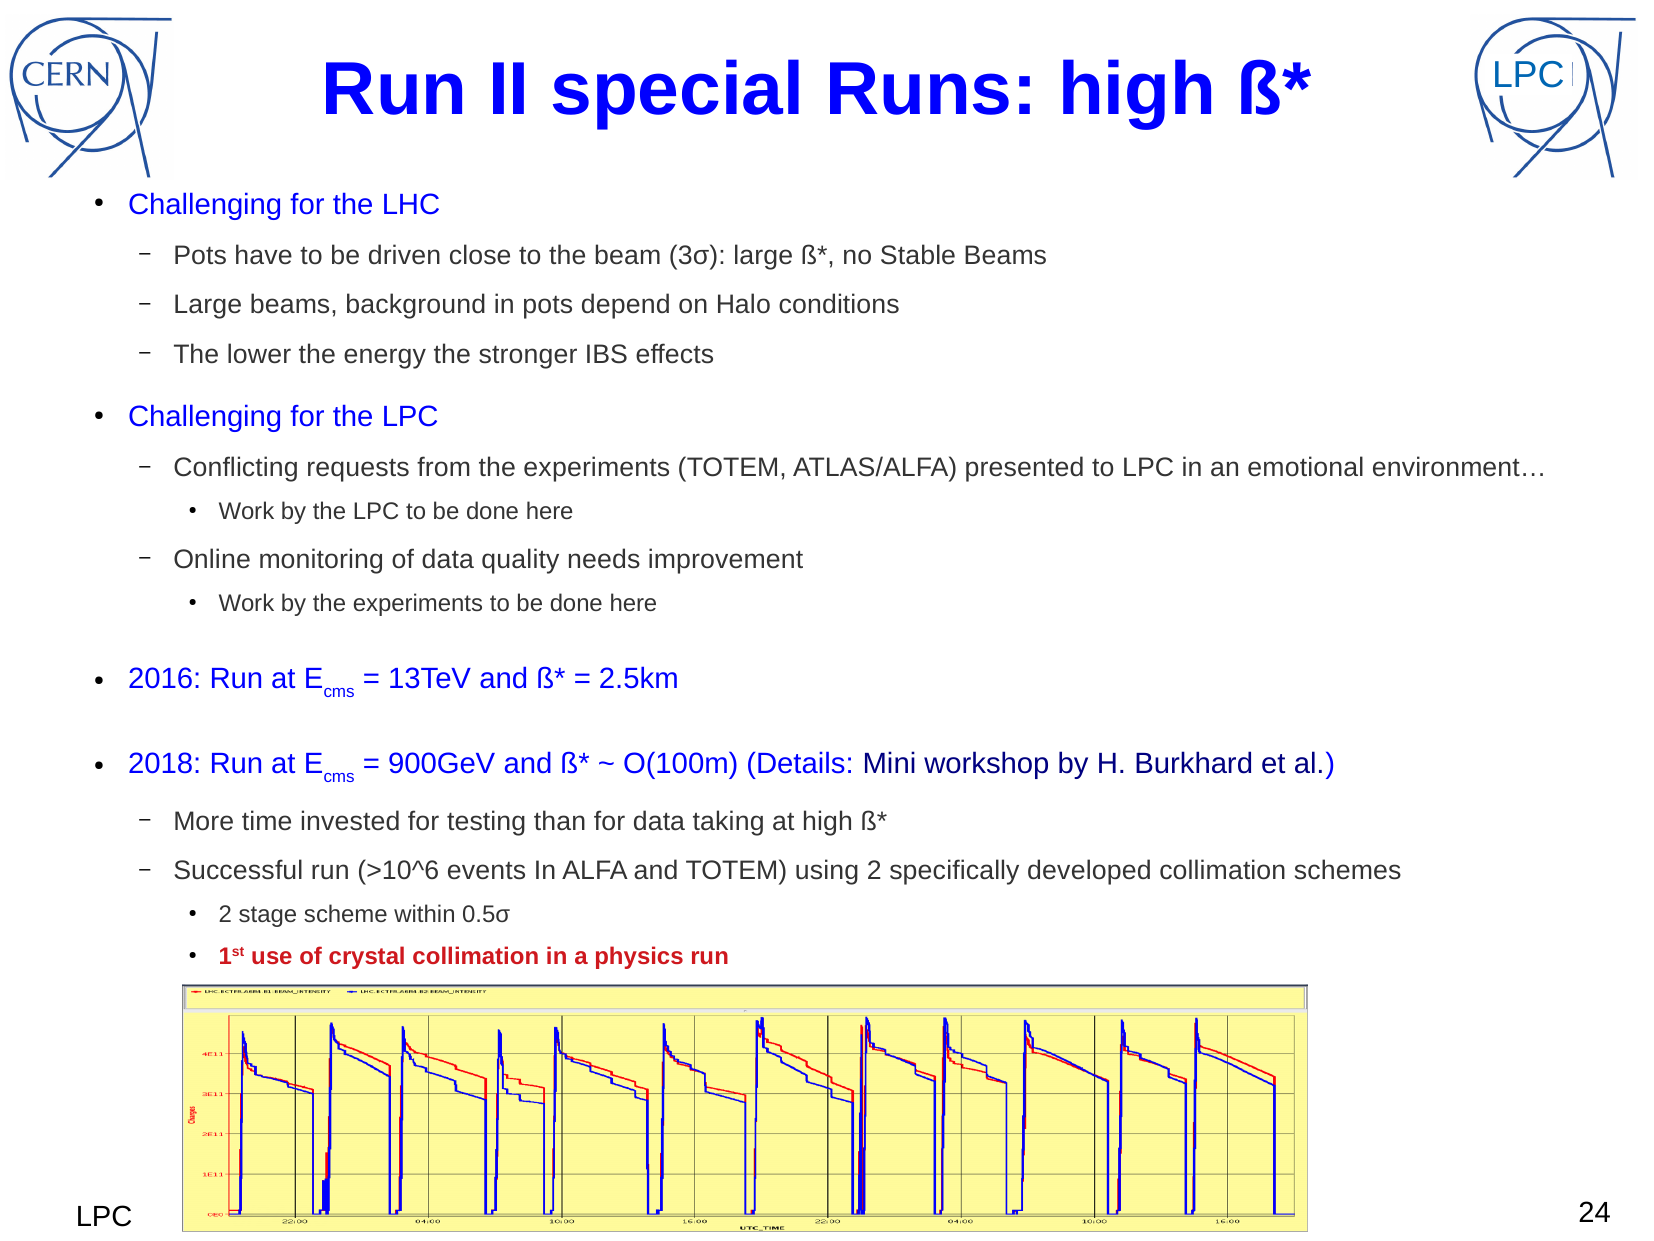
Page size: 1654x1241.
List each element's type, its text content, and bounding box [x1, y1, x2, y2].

title Run II special Runs: high ß* [173, 5, 1461, 171]
list Challenging for the LHC Pots have to be driven close to the beam (3σ): large ß*, no Stable Beams Large beams, background in pots depend on Halo conditions The lower the energy the stronger IBS effects Challenging for the LPC Conflicting requests from the experiments (TOTEM, ATLAS/ALFA) presented to LPC in an emotional environment… Work by the LPC to be done here Online monitoring of data quality needs improvement Work by the experiments to be done here 2016: Run at Ecms = 13TeV and ß* = 2.5km 2018: Run at Ecms = 900GeV and ß* ~ O(100m) (Details: Mini workshop by H. Burkhard et al.) More time invested for testing than for data taking at high ß* Successful run (>10^6 events In ALFA and TOTEM) using 2 specifically developed collimation schemes 2 stage scheme within 0.5σ 1st use of crystal collimation in a physics run [82, 171, 1571, 973]
picture [182, 984, 1308, 1234]
picture [5, 14, 173, 180]
picture [1470, 14, 1638, 180]
